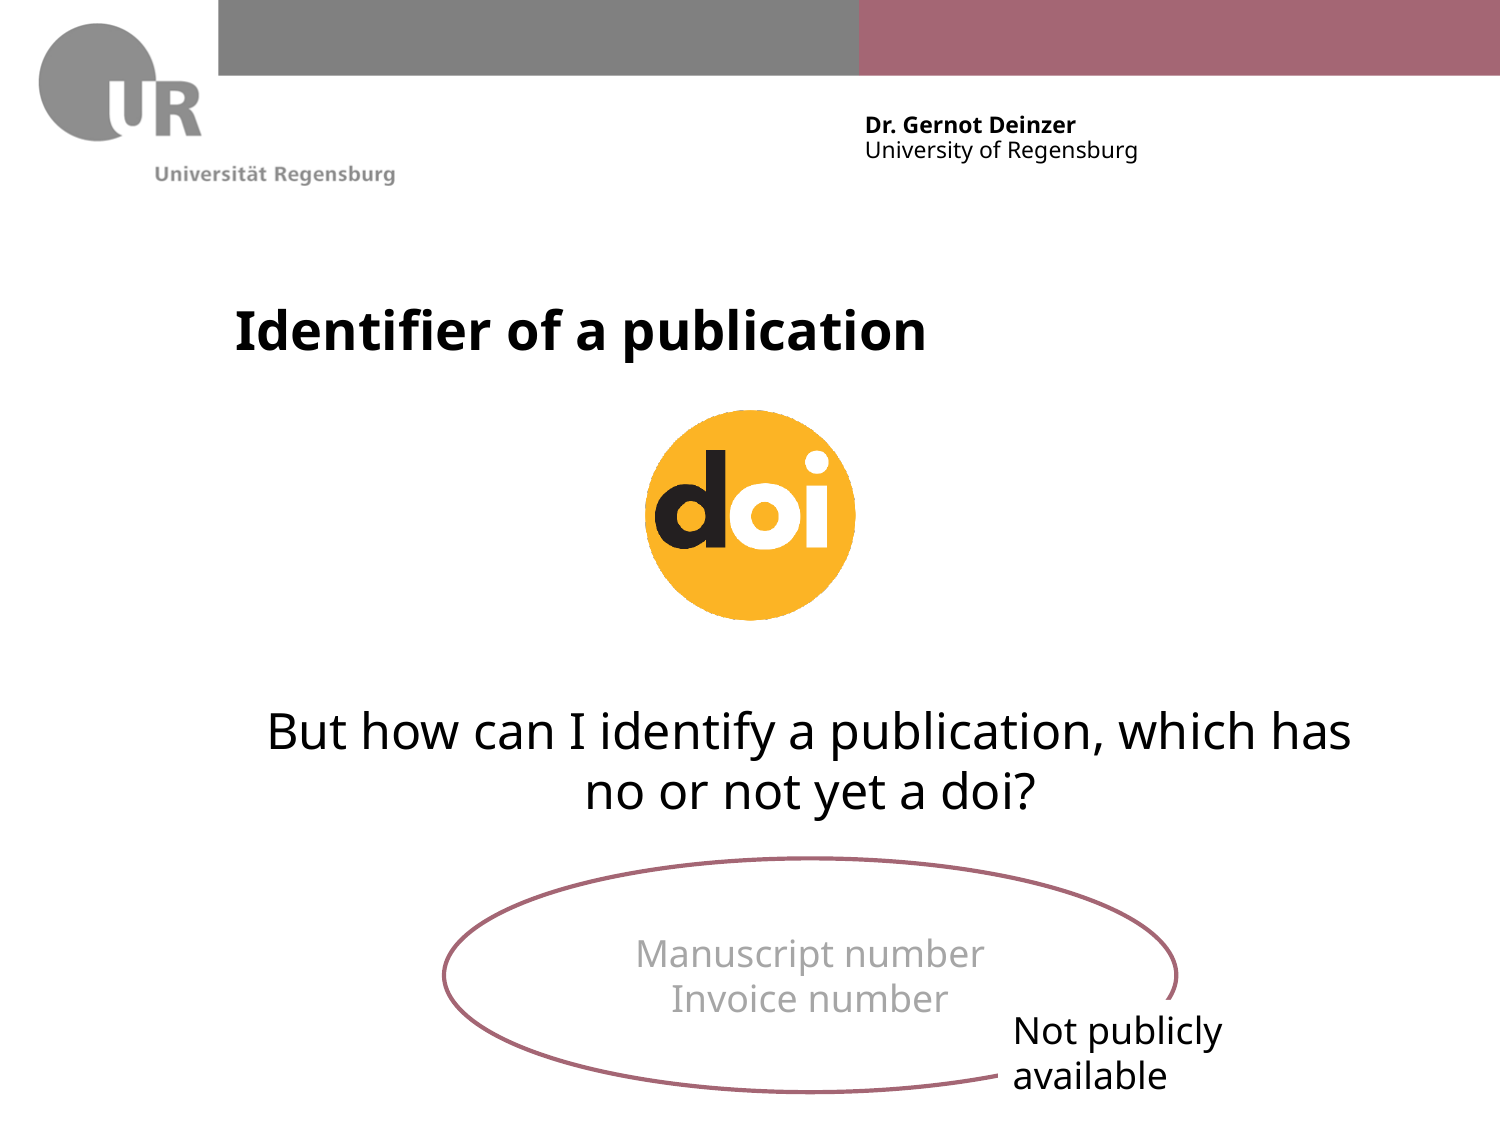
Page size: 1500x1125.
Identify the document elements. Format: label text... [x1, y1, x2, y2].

picture [17, 18, 419, 209]
picture [643, 408, 857, 622]
text_box Not publicly available [998, 999, 1353, 1105]
text_box Manuscript number Invoice number [573, 922, 1047, 1027]
title Identifier of a publication [220, 271, 1400, 386]
text_box But how can I identify a publication, which has no or not yet a doi? [220, 692, 1400, 828]
